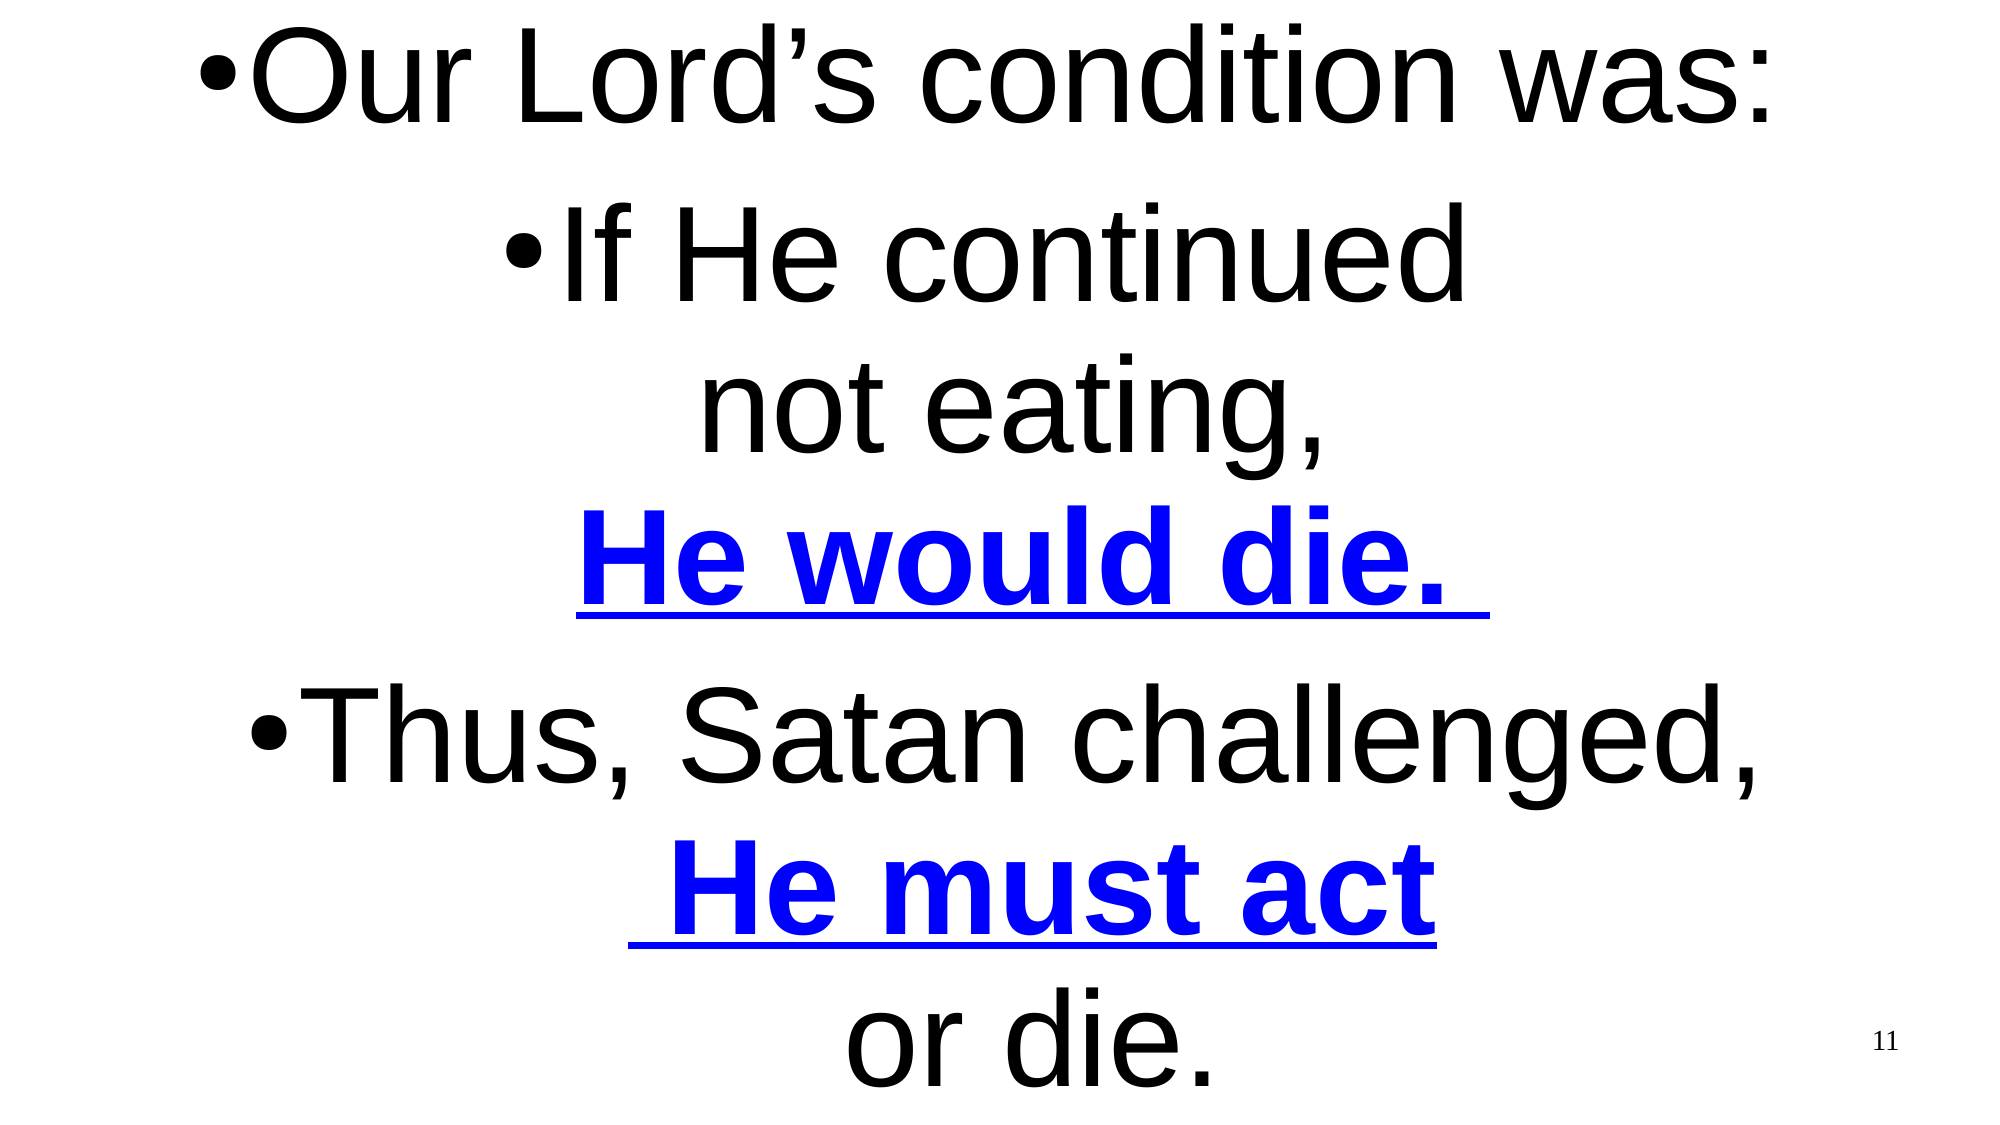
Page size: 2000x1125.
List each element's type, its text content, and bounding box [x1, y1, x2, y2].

list Our Lord’s condition was: If He continued not eating, He would die. Thus, Satan challenged, He must act or die. [0, 0, 1996, 1123]
